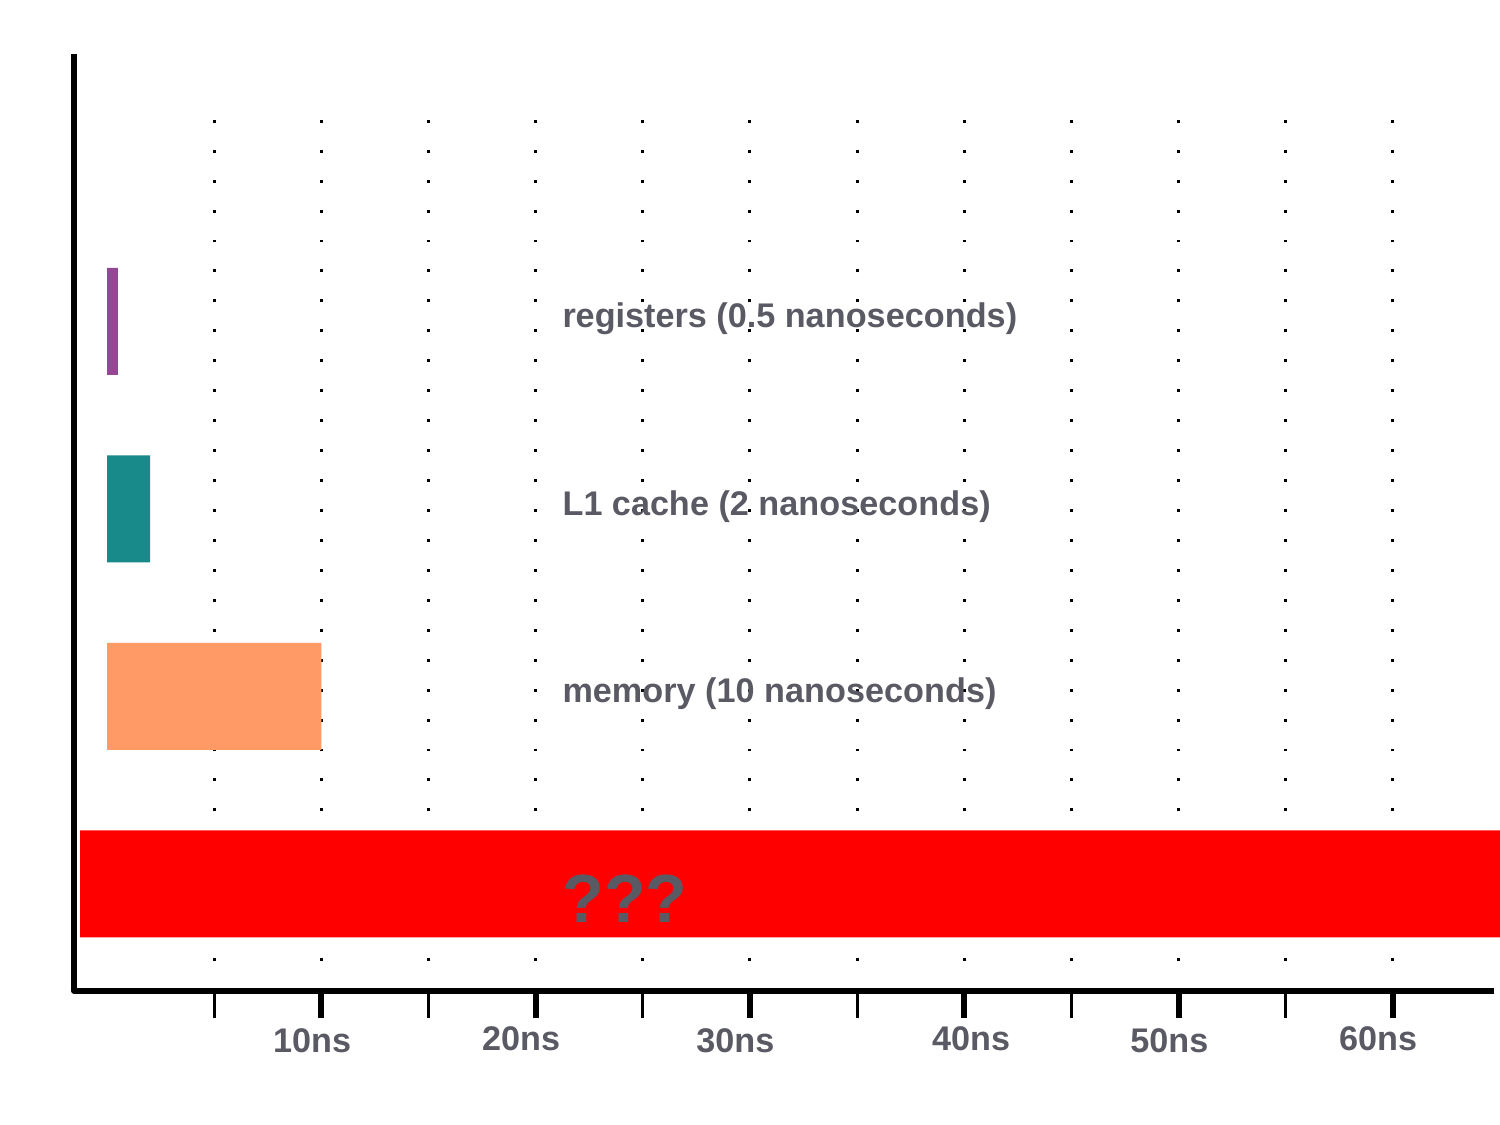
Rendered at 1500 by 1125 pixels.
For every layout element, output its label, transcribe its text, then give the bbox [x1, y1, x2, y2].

text_box [107, 267, 118, 375]
text_box [80, 830, 1500, 938]
text_box 50ns [1130, 1019, 1238, 1059]
text_box ??? [562, 857, 688, 934]
text_box registers (0.5 nanoseconds) [562, 294, 1019, 333]
text_box 20ns [482, 1017, 590, 1057]
text_box 60ns [1339, 1017, 1447, 1057]
text_box memory (10 nanoseconds) [562, 669, 997, 708]
text_box 10ns [273, 1019, 381, 1059]
text_box [107, 642, 322, 750]
text_box [107, 455, 151, 563]
text_box L1 cache (2 nanoseconds) [562, 482, 991, 521]
text_box 30ns [696, 1019, 804, 1059]
text_box 40ns [932, 1017, 1040, 1057]
